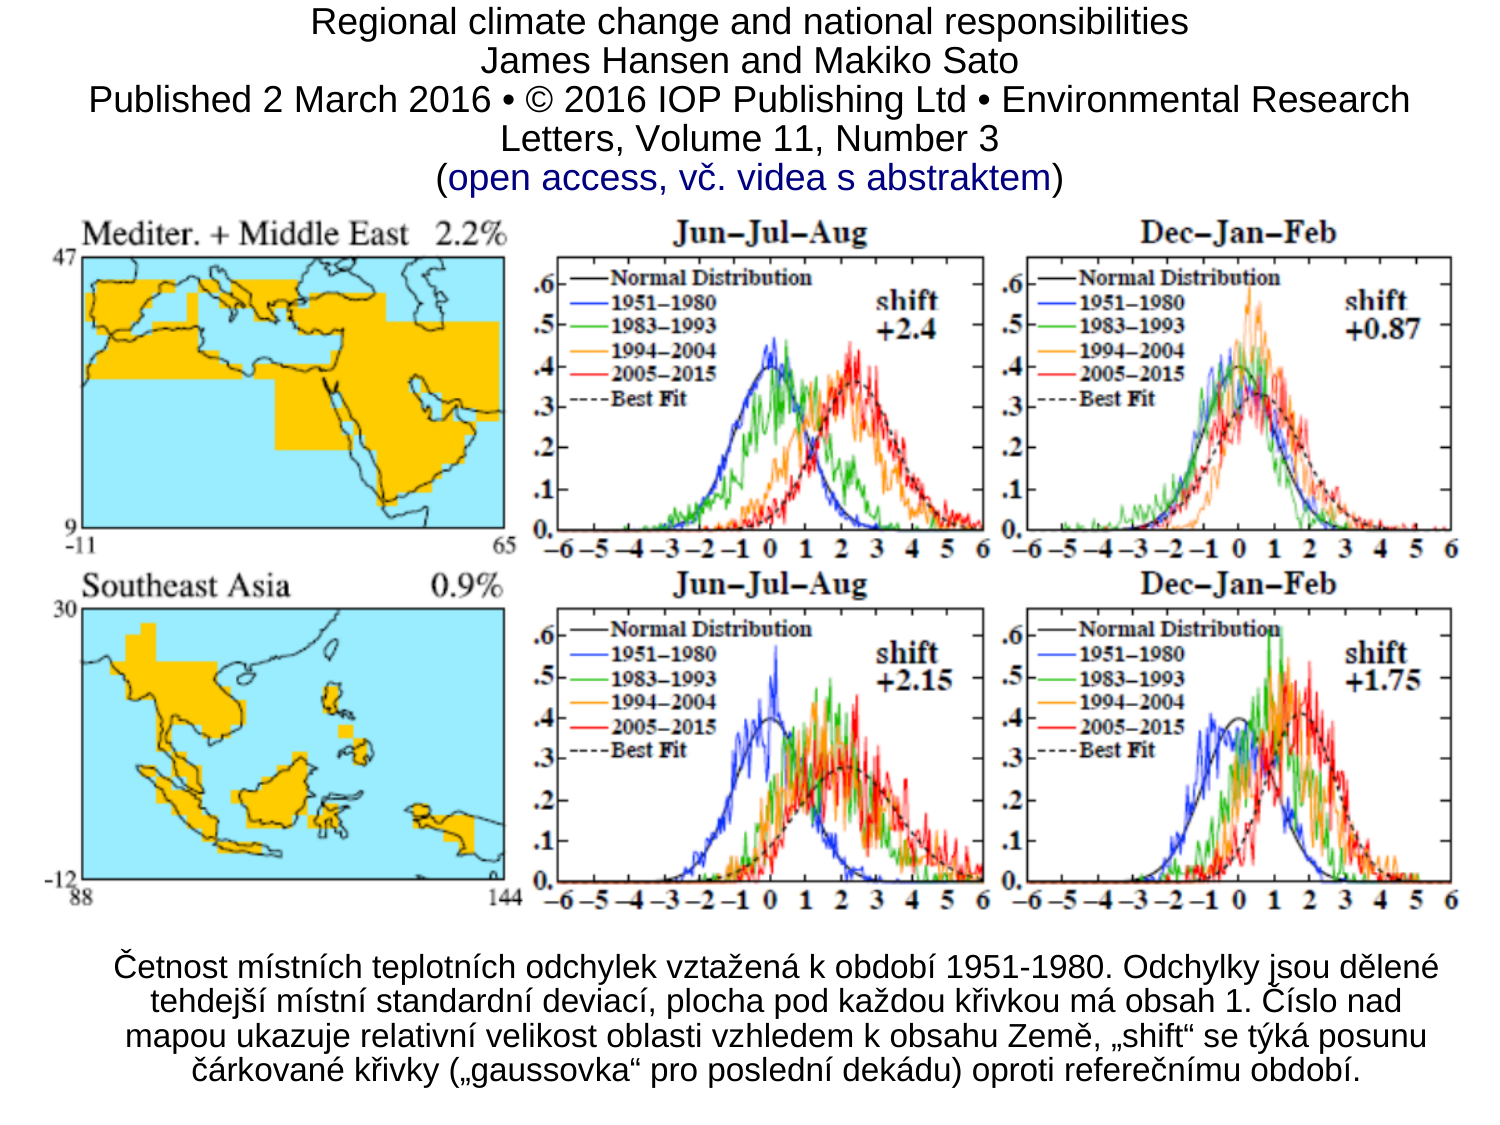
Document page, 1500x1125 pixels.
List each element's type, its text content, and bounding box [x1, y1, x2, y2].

title Regional climate change and national responsibilities James Hansen and Makiko Sato Published 2 March 2016 • © 2016 IOP Publishing Ltd • Environmental Research Letters, Volume 11, Number 3 (open access, vč. videa s abstraktem) [75, 0, 1425, 219]
picture [35, 218, 1471, 920]
subtitle Četnost místních teplotních odchylek vztažená k období 1951-1980. Odchylky jsou dělené tehdejší místní standardní deviací, plocha pod každou křivkou má obsah 1. Číslo nad mapou ukazuje relativní velikost oblasti vzhledem k obsahu Země, „shift“ se týká posunu čárkované křivky („gaussovka“ pro poslední dekádu) oproti referečnímu období. [98, 919, 1457, 1120]
